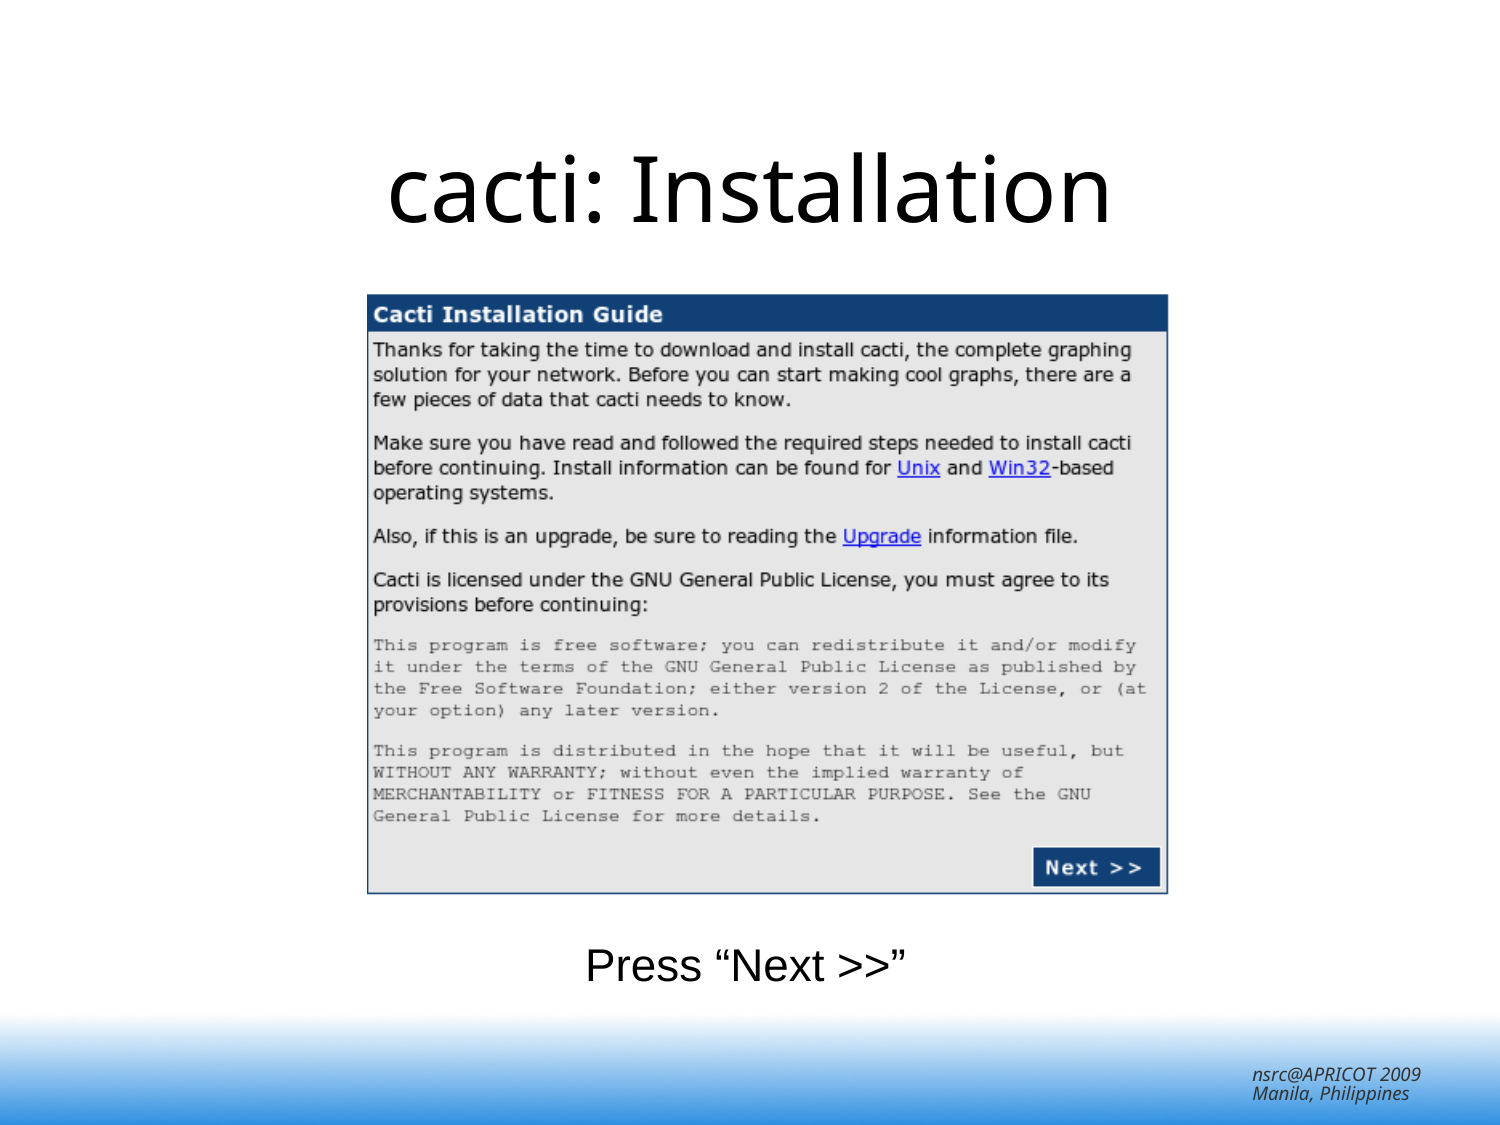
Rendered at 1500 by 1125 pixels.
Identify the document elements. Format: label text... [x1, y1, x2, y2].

picture [367, 293, 1170, 896]
text_box Press “Next >>” [570, 928, 982, 998]
picture [0, 1012, 1500, 1125]
title cacti: Installation [110, 93, 1391, 281]
